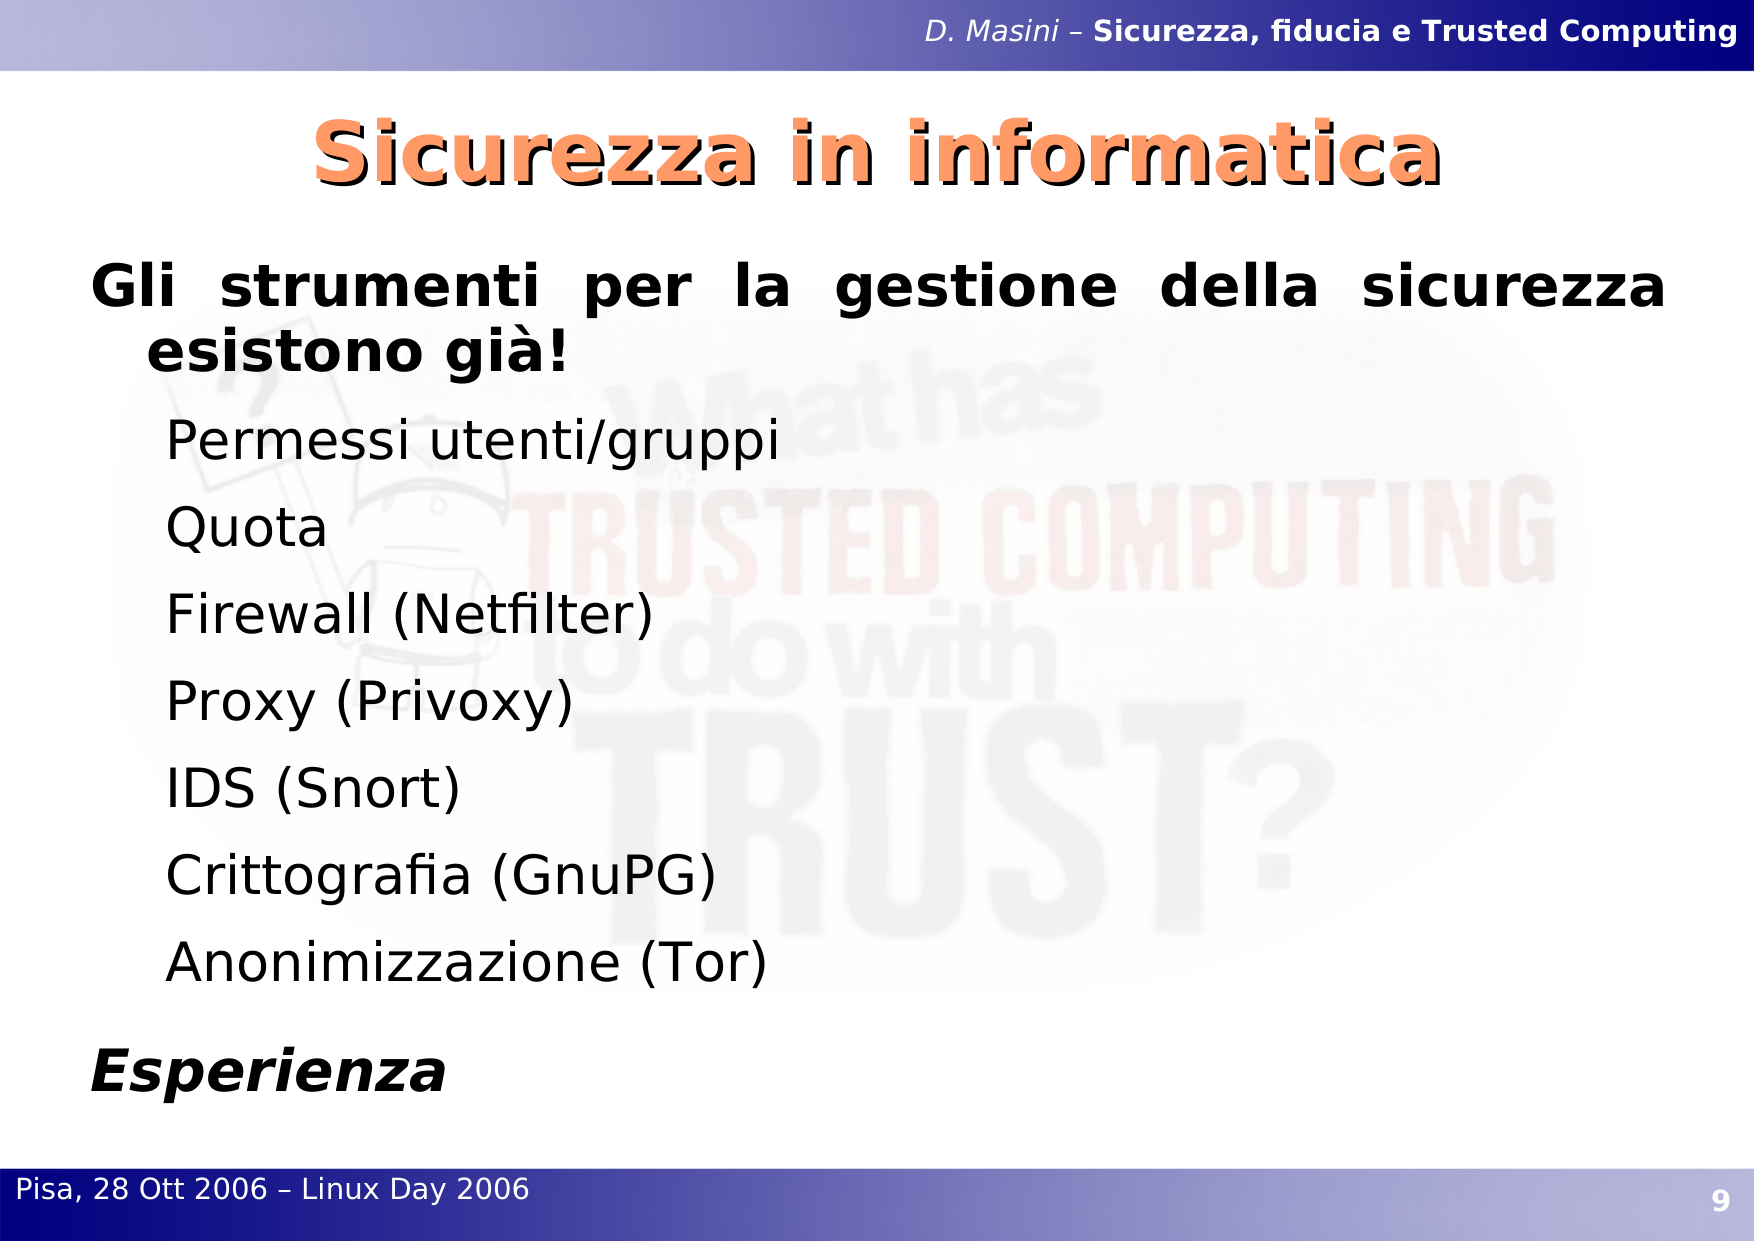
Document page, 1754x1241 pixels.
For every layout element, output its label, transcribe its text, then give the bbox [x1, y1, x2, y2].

list Gli strumenti per la gestione della sicurezza esistono già! Permessi utenti/gruppi Quota Firewall (Netfilter) Proxy (Privoxy) IDS (Snort) Crittografia (GnuPG) Anonimizzazione (Tor) Esperienza [90, 254, 1669, 1108]
text_box Pisa, 28 Ott 2006 – Linux Day 2006 [0, 1175, 1314, 1234]
picture [0, 0, 1754, 1241]
title Sicurezza in informatica [87, 49, 1667, 257]
text_box <numero> [1641, 1185, 1732, 1223]
text_box D. Masini – Sicurezza, fiducia e Trusted Computing [602, 7, 1754, 63]
